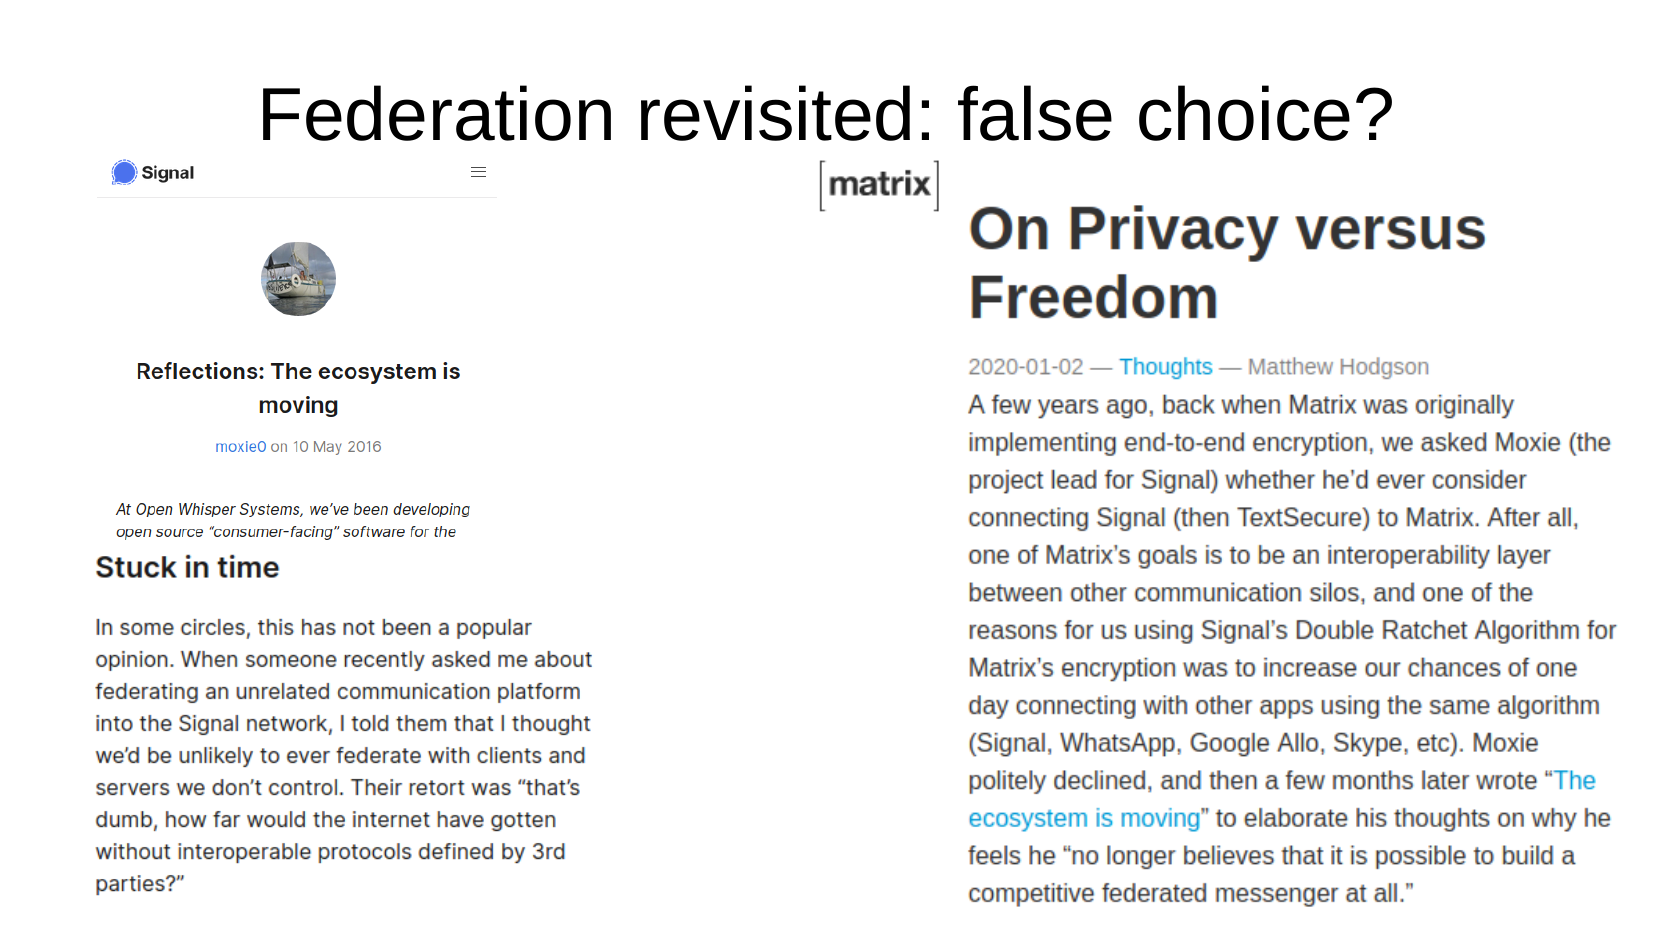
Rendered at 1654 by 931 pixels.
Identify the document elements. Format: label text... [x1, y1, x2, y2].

title Federation revisited: false choice? [82, 37, 1571, 193]
picture [814, 153, 950, 221]
picture [956, 179, 1632, 910]
picture [70, 156, 616, 910]
